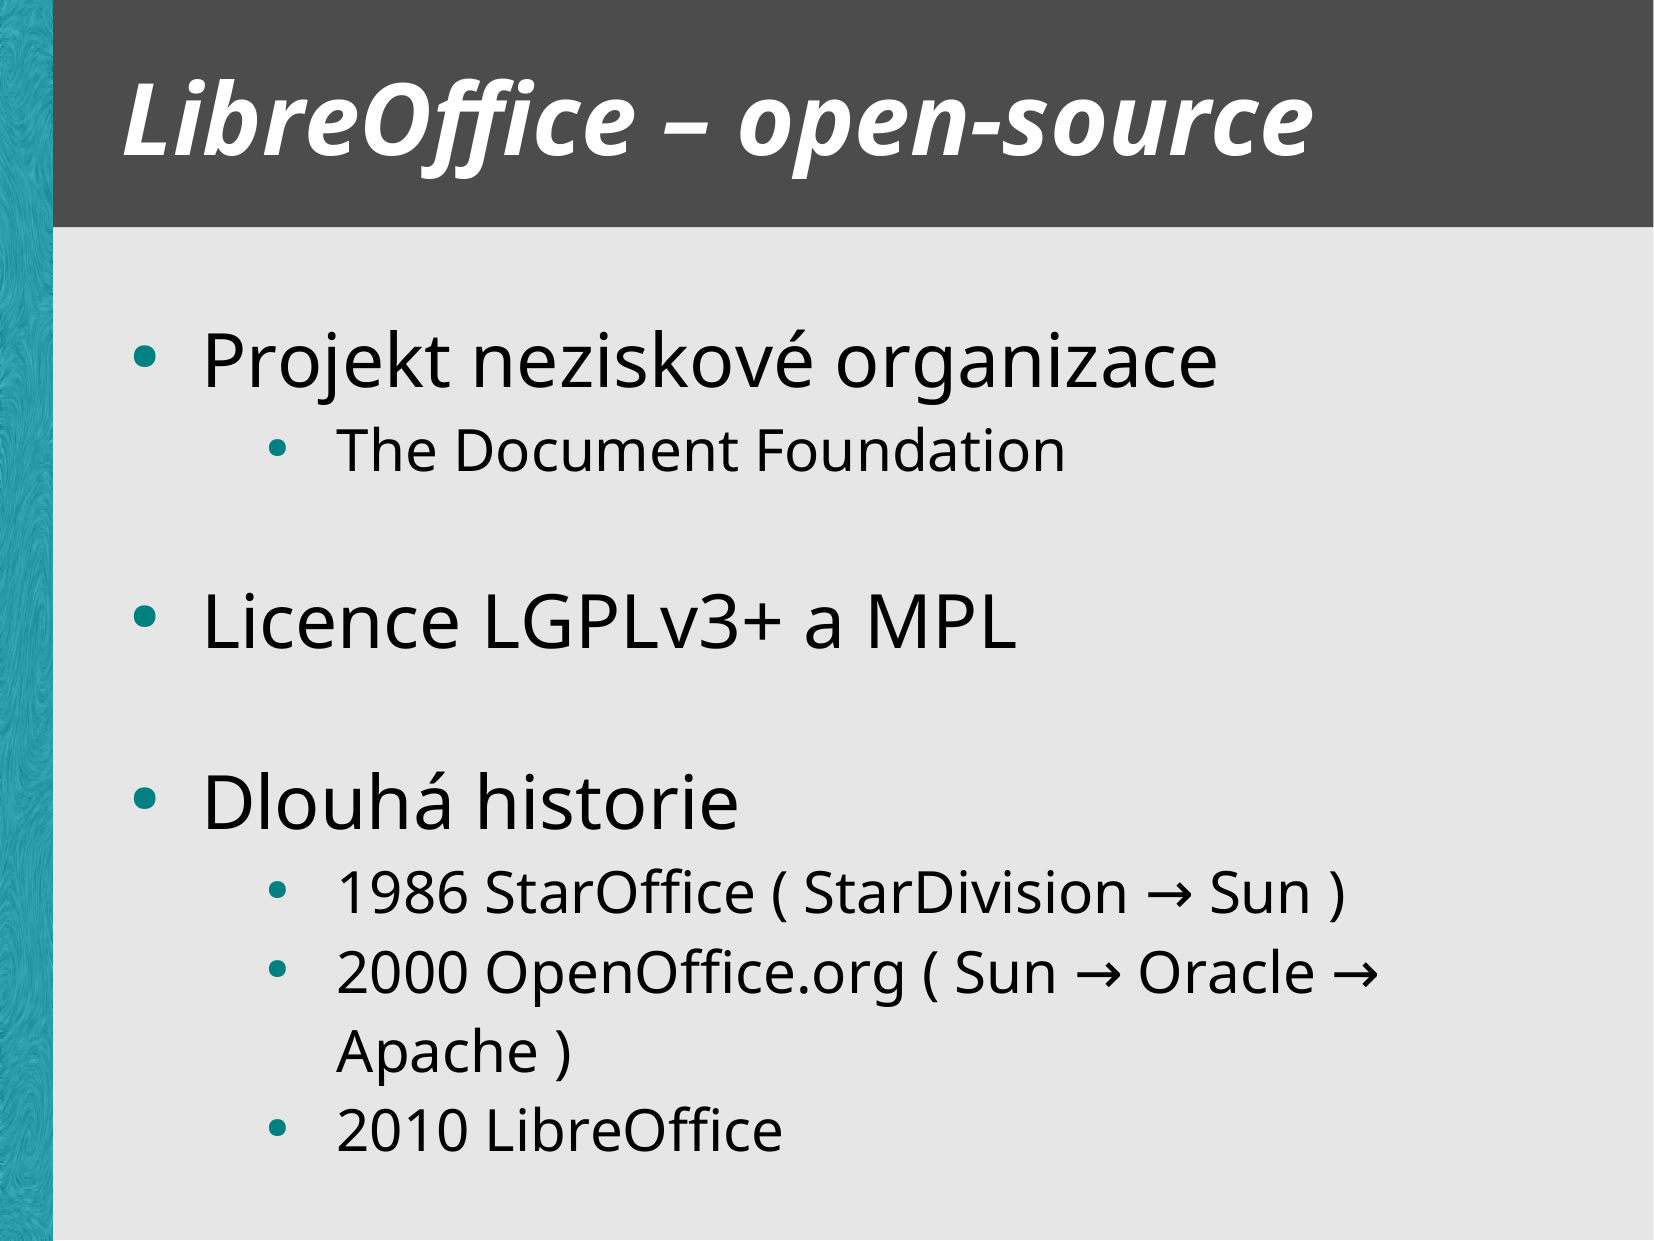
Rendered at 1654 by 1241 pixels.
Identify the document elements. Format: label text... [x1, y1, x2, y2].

picture [0, 0, 53, 1241]
list Projekt neziskové organizace The Document Foundation Licence LGPLv3+ a MPL Dlouhá historie 1986 StarOffice ( StarDivision → Sun ) 2000 OpenOffice.org ( Sun → Oracle → Apache ) 2010 LibreOffice [118, 307, 1563, 1162]
title LibreOffice – open-source [121, 12, 1565, 221]
